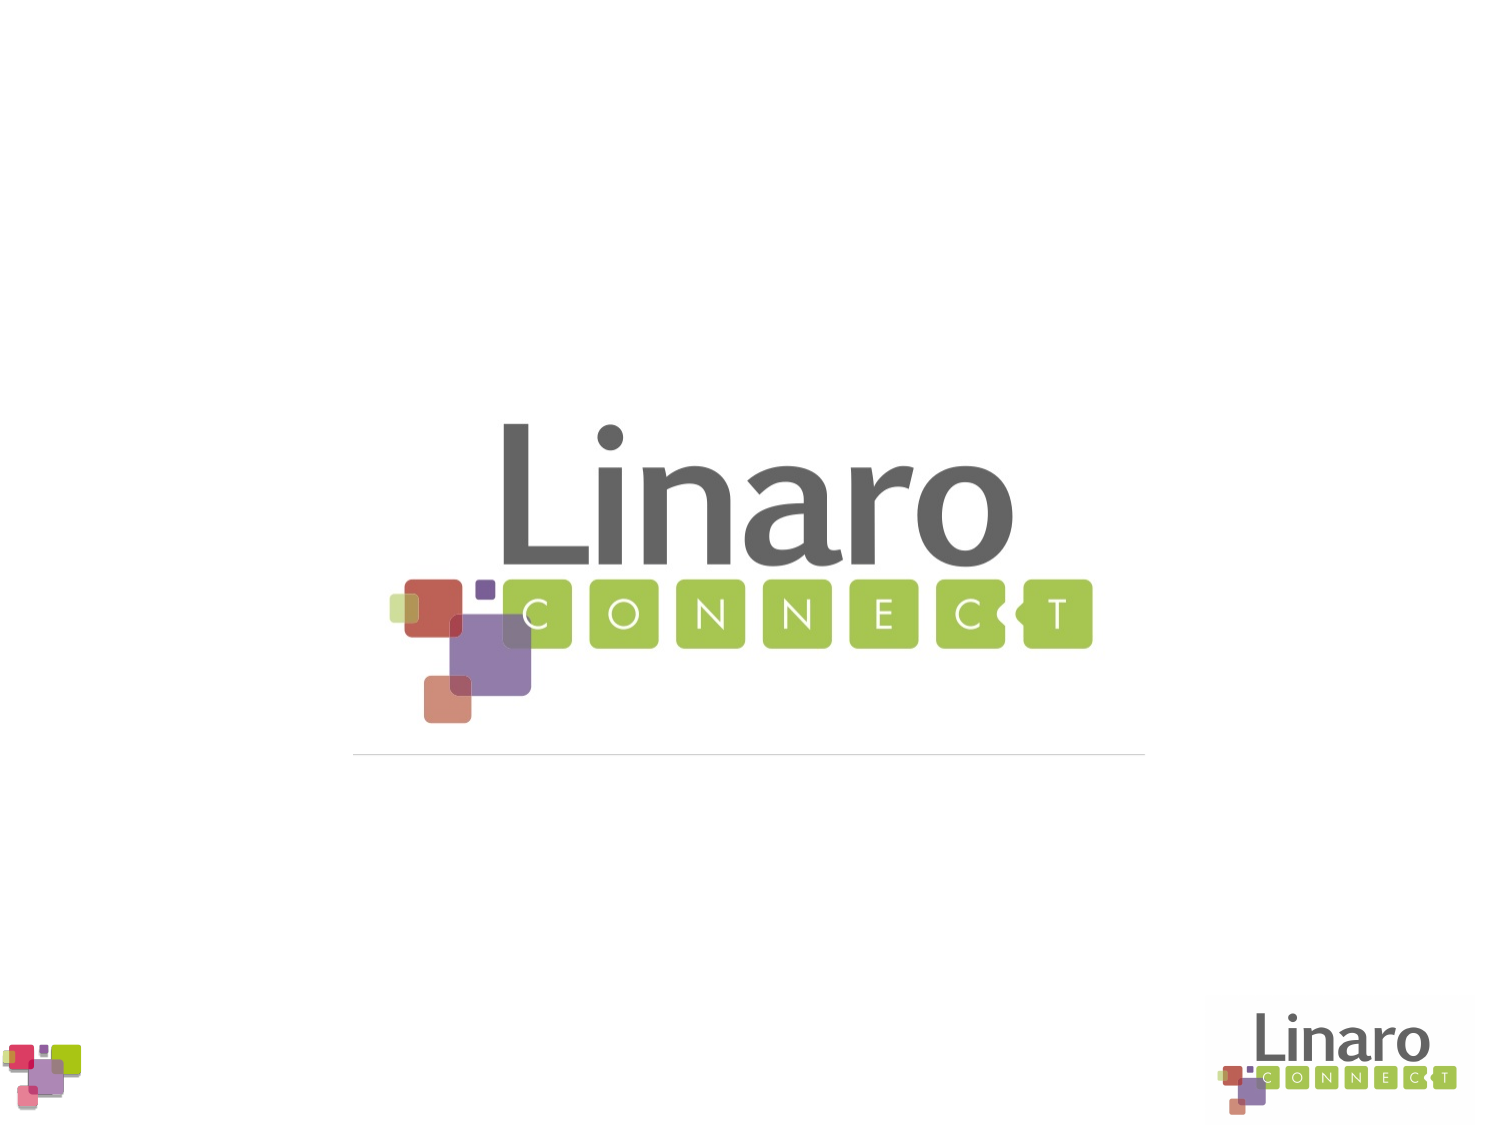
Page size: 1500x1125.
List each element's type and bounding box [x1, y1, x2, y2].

picture [1205, 995, 1475, 1125]
picture [0, 1041, 84, 1125]
picture [353, 371, 1147, 754]
